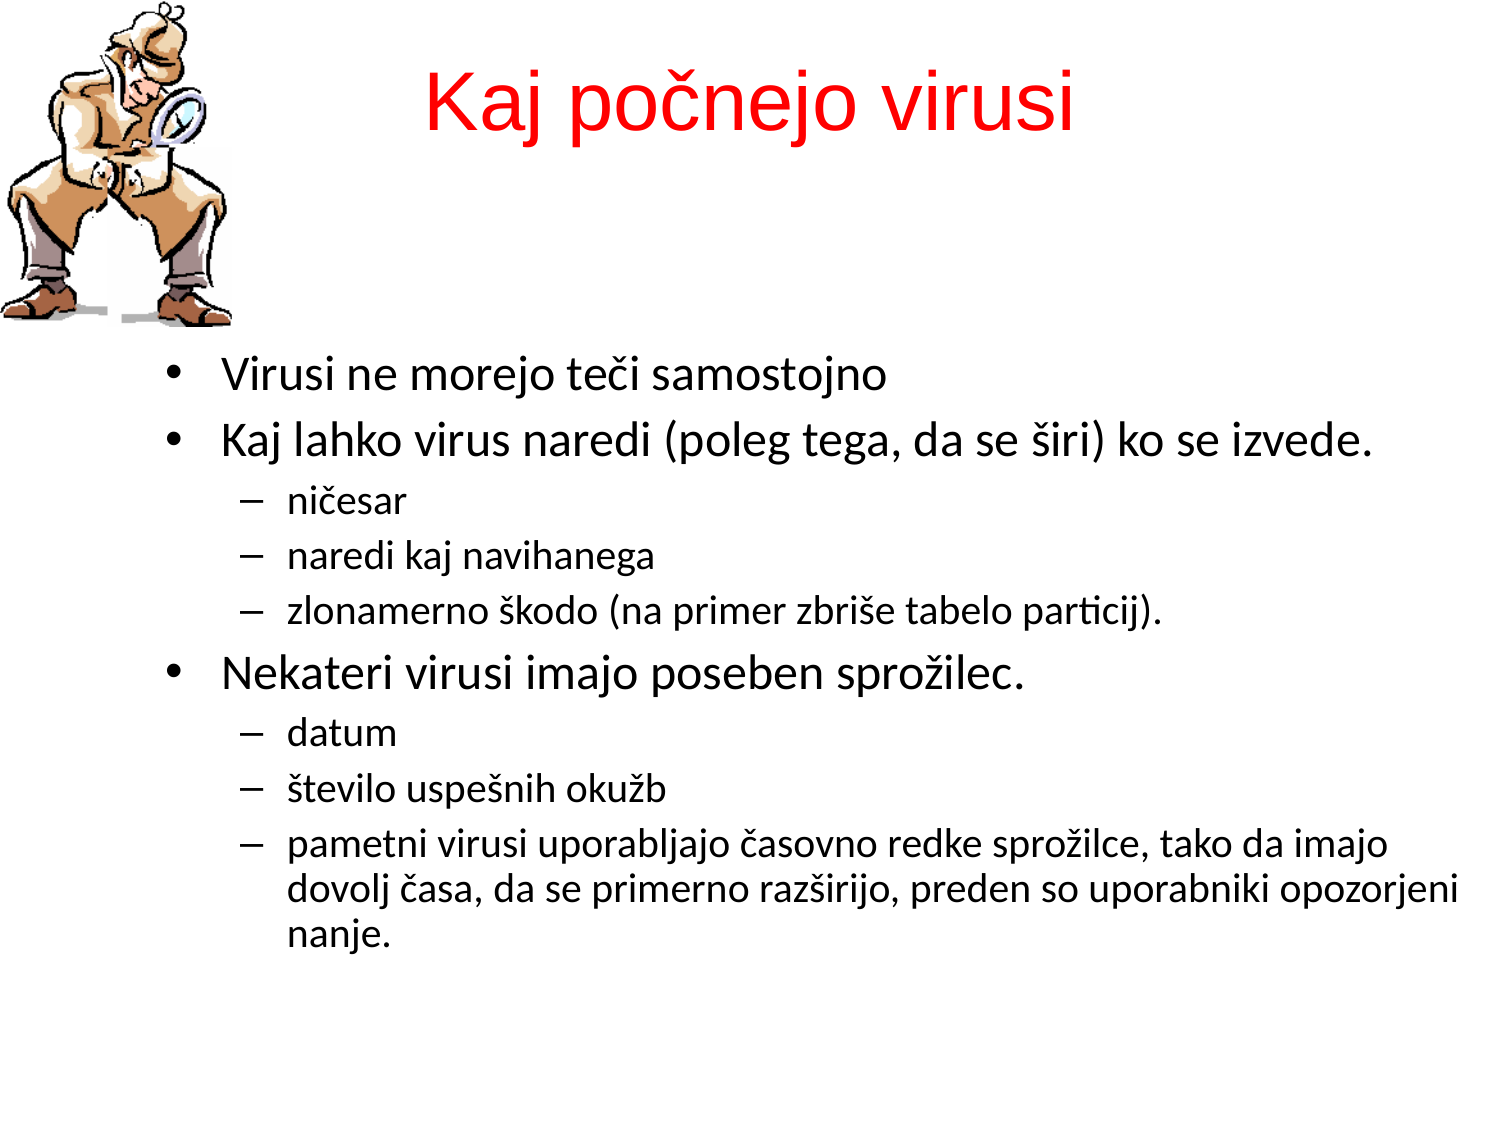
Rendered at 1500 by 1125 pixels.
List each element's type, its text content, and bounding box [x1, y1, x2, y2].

picture [0, 0, 264, 327]
list Virusi ne morejo teči samostojno Kaj lahko virus naredi (poleg tega, da se širi) ko se izvede. ničesar naredi kaj navihanega zlonamerno škodo (na primer zbriše tabelo particij). Nekateri virusi imajo poseben sprožilec. datum število uspešnih okužb pametni virusi uporabljajo časovno redke sprožilce, tako da imajo dovolj časa, da se primerno razširijo, preden so uporabniki opozorjeni nanje. [150, 339, 1500, 1019]
title Kaj počnejo virusi [264, 39, 1426, 156]
